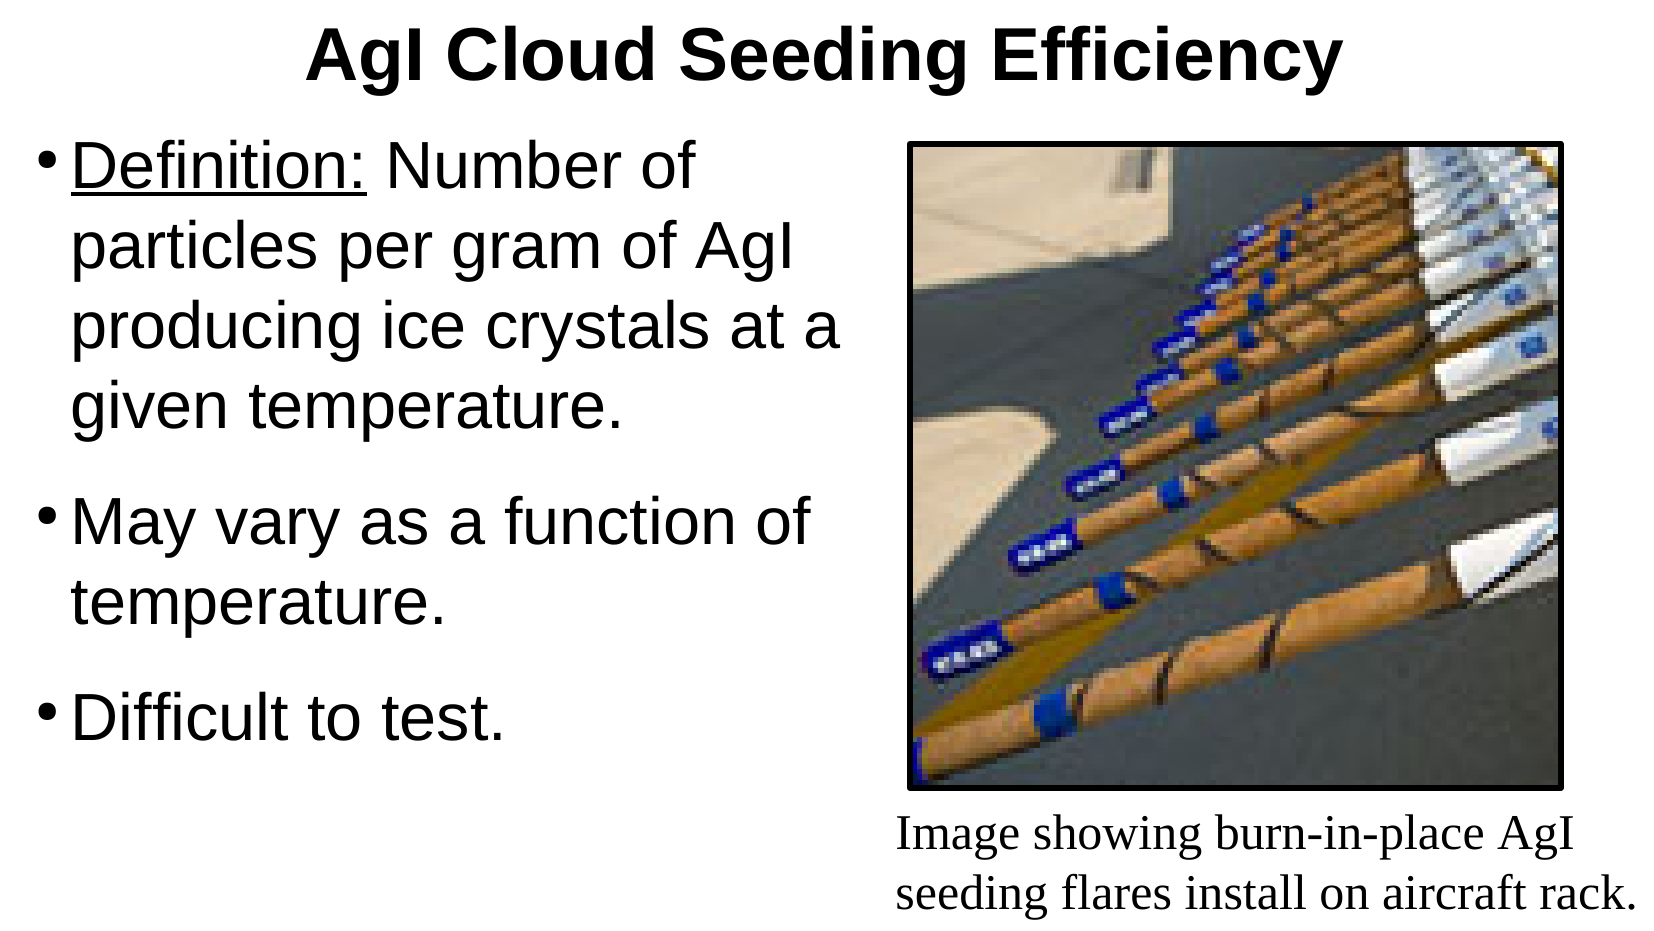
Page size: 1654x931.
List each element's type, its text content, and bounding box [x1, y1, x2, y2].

title AgI Cloud Seeding Efficiency [0, 0, 1654, 101]
picture [912, 146, 1558, 785]
text_box Image showing burn-in-place AgI seeding flares install on aircraft rack. [885, 798, 1650, 922]
text_box Definition: Number of particles per gram of AgI producing ice crystals at a given temperature. May vary as a function of temperature. Difficult to test. [15, 114, 861, 762]
